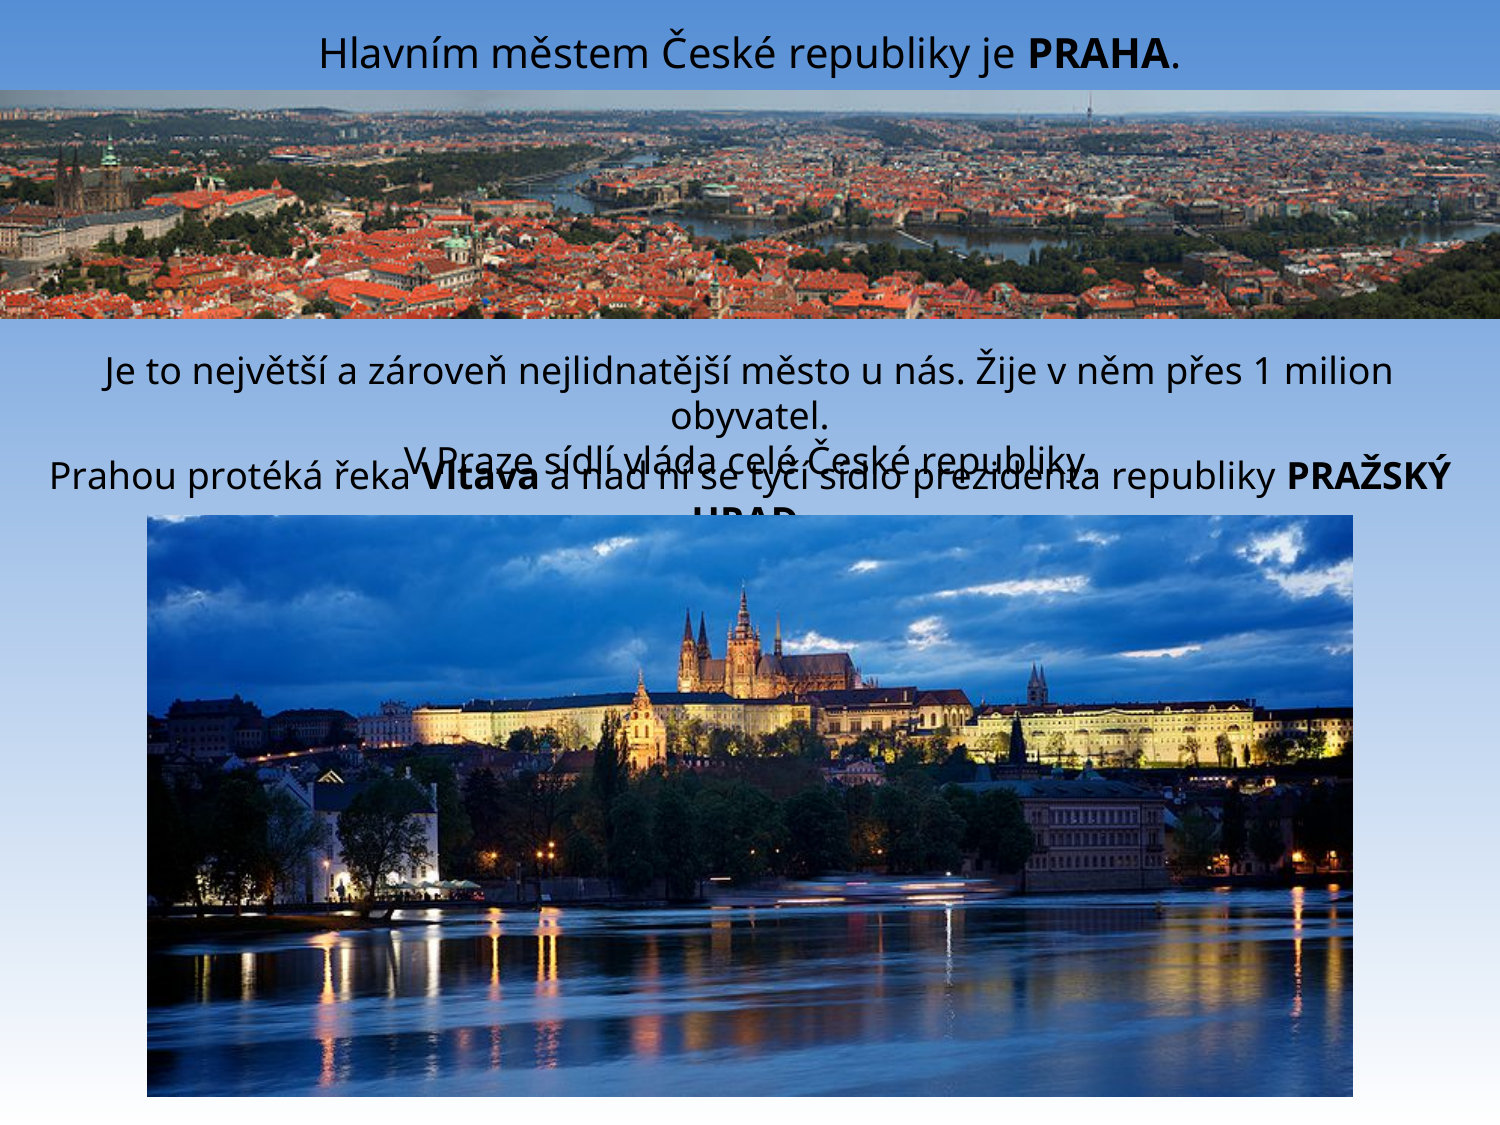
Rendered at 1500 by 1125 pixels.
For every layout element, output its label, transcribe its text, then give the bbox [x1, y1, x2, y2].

text_box Prahou protéká řeka Vltava a nad ní se tyčí sídlo prezidenta republiky PRAŽSKÝ HRAD. [0, 444, 1500, 550]
picture [0, 90, 1500, 319]
text_box Hlavním městem České republiky je PRAHA. Je to největší a zároveň nejlidnatější město u nás. Žije v něm přes 1 milion obyvatel. V Praze sídlí vláda celé České republiky. [29, 319, 1471, 444]
text_box Hlavním městem České republiky je PRAHA. Je to největší a zároveň nejlidnatější město u nás. Žije v něm přes 1 milion obyvatel. V Praze sídlí vláda celé České republiky. [29, 19, 1471, 90]
picture [147, 515, 1353, 1097]
